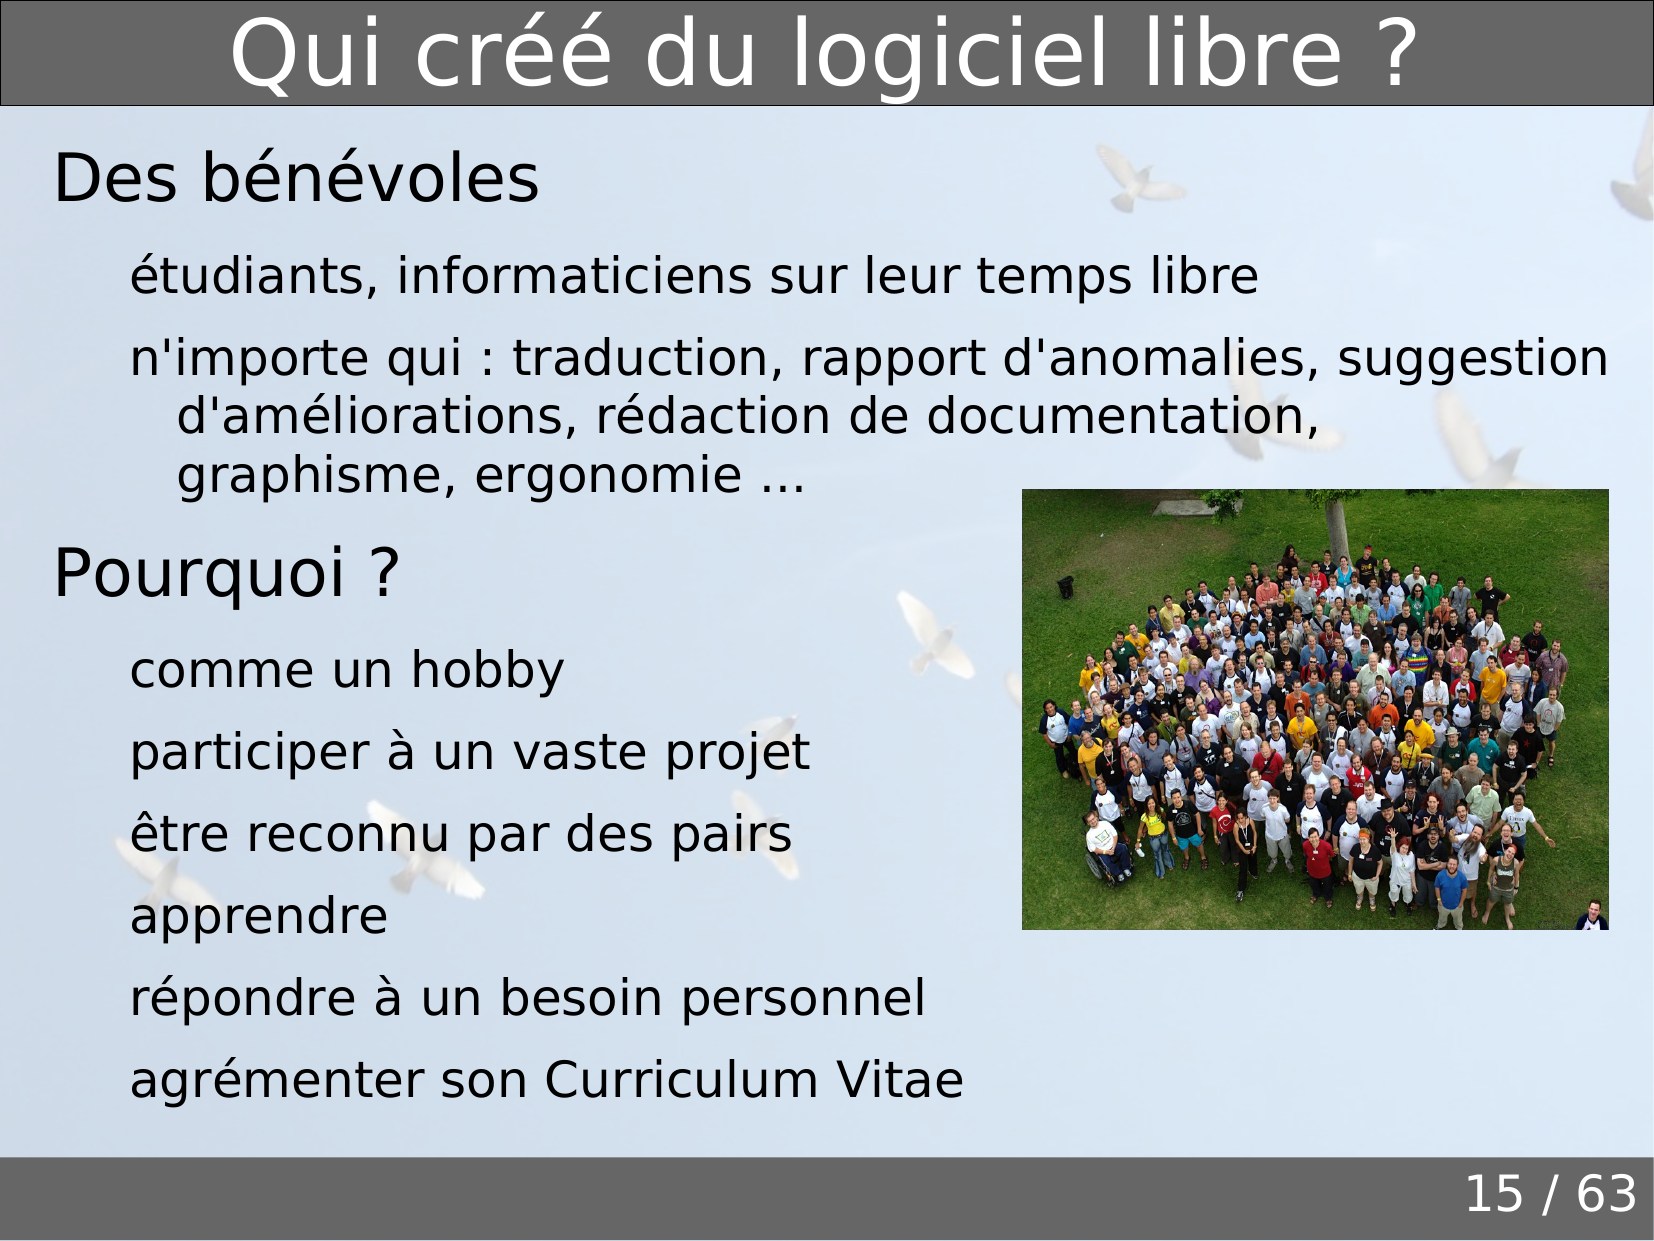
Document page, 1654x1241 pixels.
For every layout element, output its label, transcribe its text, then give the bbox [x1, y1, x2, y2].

list Des bénévoles étudiants, informaticiens sur leur temps libre n'importe qui : traduction, rapport d'anomalies, suggestion d'améliorations, rédaction de documentation, graphisme, ergonomie ... [34, 139, 1612, 1136]
title Qui créé du logiciel libre ? [0, 0, 1654, 107]
list Pourquoi ? comme un hobby participer à un vaste projet être reconnu par des pairs apprendre répondre à un besoin personnel agrémenter son Curriculum Vitae [34, 1136, 1091, 1241]
